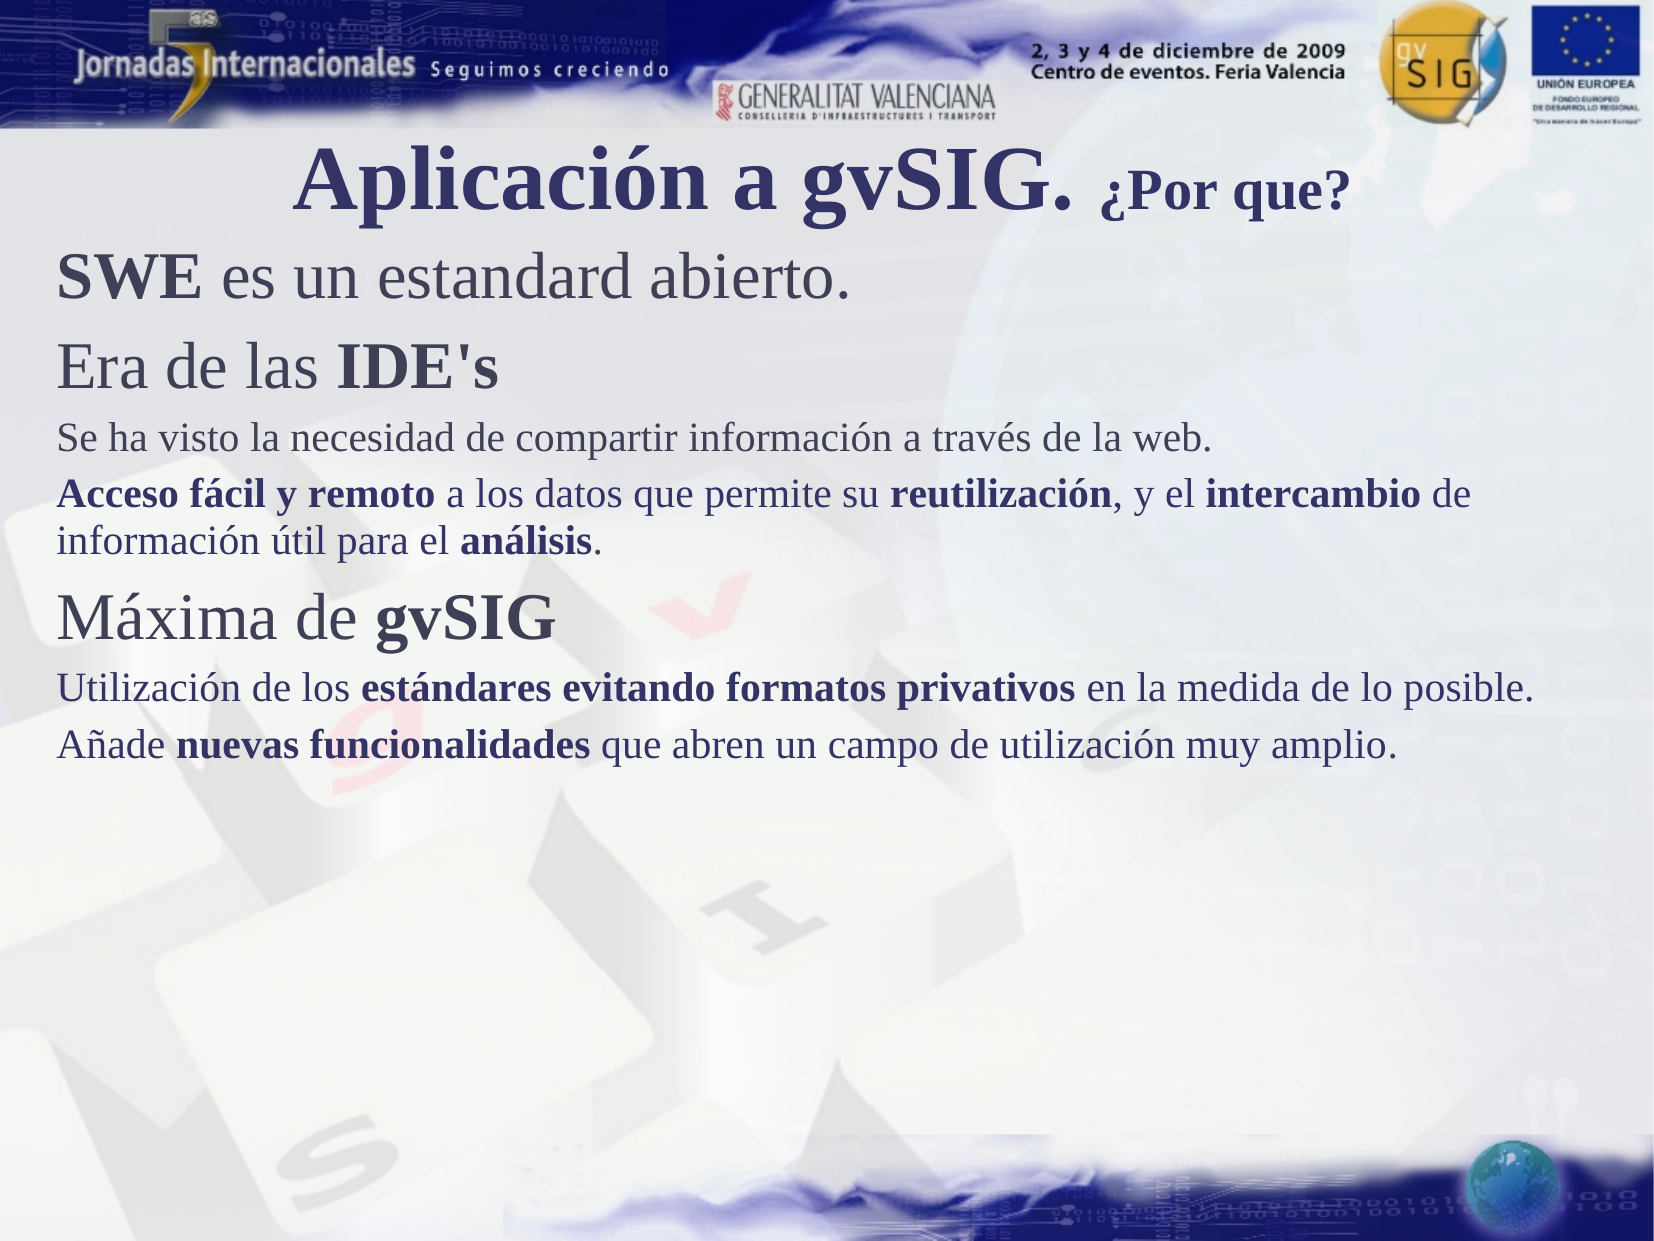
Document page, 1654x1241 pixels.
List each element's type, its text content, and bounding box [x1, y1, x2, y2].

title Aplicación a gvSIG. ¿Por que? [220, 98, 1448, 231]
picture [0, 0, 1654, 1241]
list SWE es un estandard abierto. Era de las IDE's Se ha visto la necesidad de compartir información a través de la web. Acceso fácil y remoto a los datos que permite su reutilización, y el intercambio de información útil para el análisis. Máxima de gvSIG Utilización de los estándares evitando formatos privativos en la medida de lo posible. Añade nuevas funcionalidades que abren un campo de utilización muy amplio. [41, 231, 1557, 1103]
